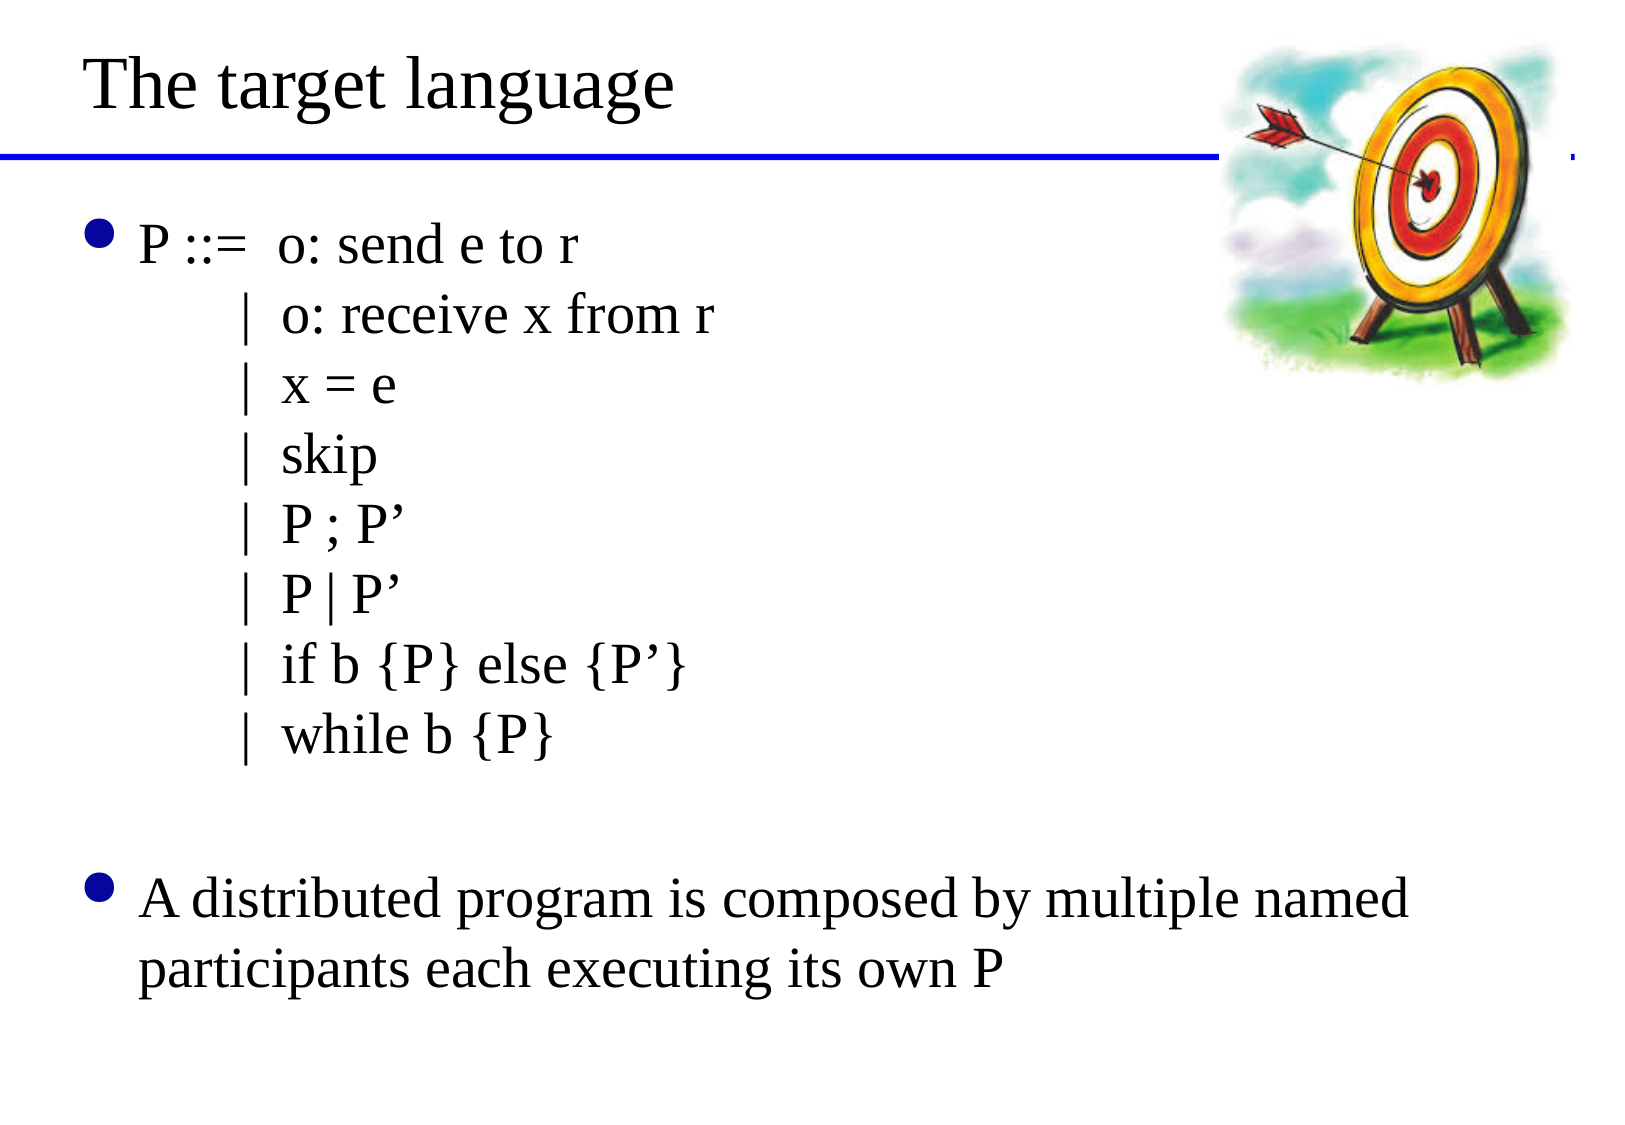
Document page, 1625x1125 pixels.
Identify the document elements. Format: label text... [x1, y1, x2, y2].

title The target language [67, 27, 1544, 131]
picture [1219, 38, 1571, 390]
list P ::= o: send e to r | o: receive x from r | x = e | skip | P ; P’ | P | P’ | if b {P} else {P’} | while b {P} A distributed program is composed by multiple named participants each executing its own P [67, 198, 1546, 1061]
